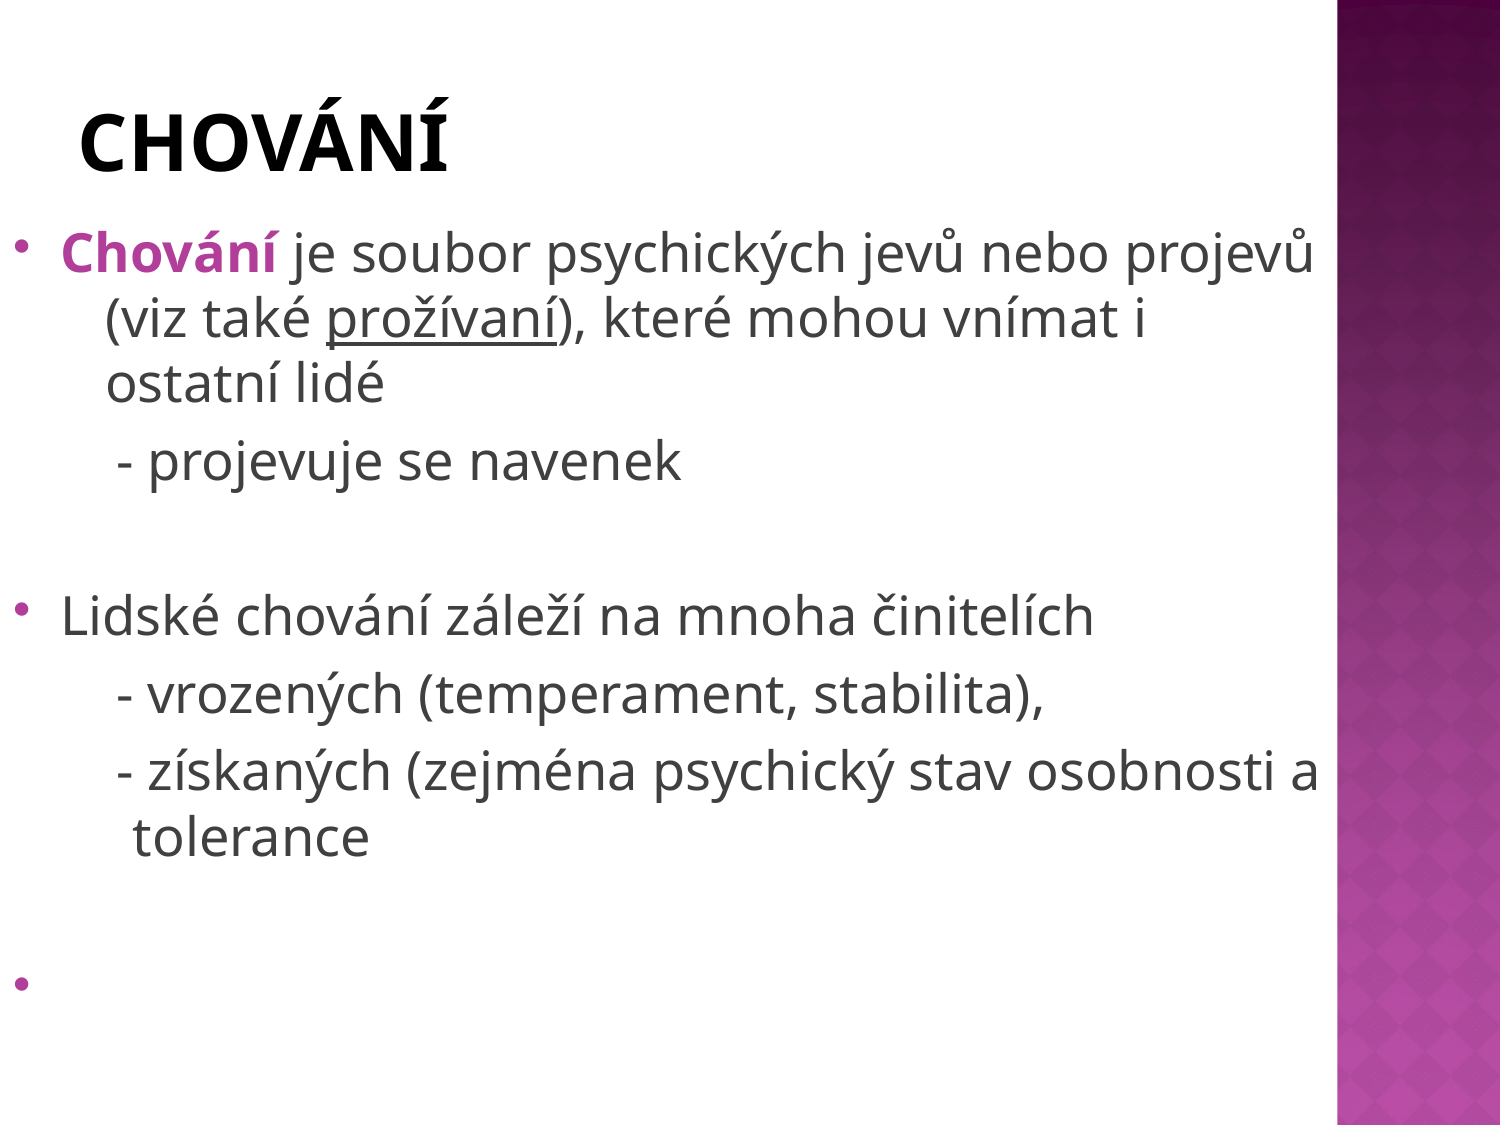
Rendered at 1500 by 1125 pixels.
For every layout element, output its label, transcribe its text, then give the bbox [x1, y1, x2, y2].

title Chování [70, 0, 1258, 188]
list Chování je soubor psychických jevů nebo projevů (viz také prožívaní), které mohou vnímat i ostatní lidé - projevuje se navenek Lidské chování záleží na mnoha činitelích - vrozených (temperament, stabilita), - získaných (zejména psychický stav osobnosti a tolerance [0, 210, 1351, 1005]
